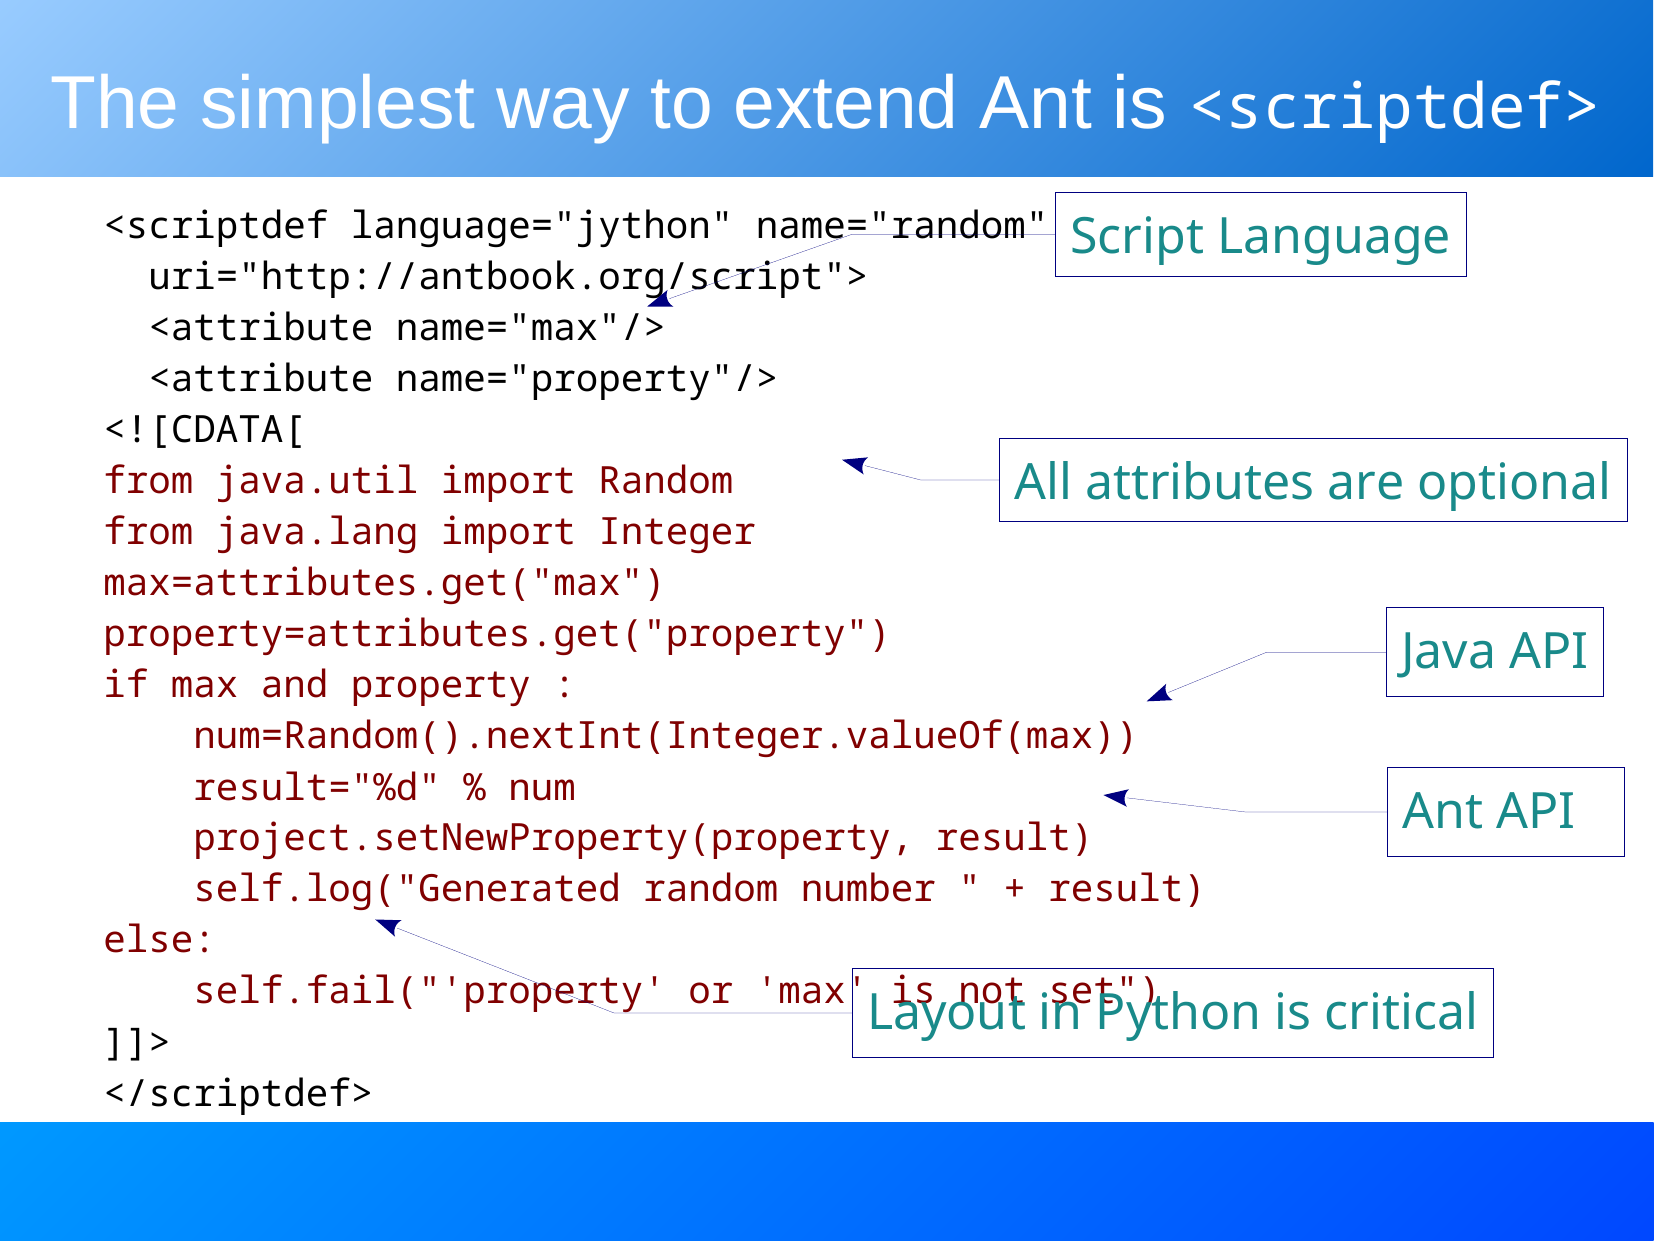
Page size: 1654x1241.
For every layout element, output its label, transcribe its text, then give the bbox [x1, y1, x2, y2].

text_box Script Language [1055, 192, 1467, 277]
title The simplest way to extend Ant is <scriptdef> [49, 59, 1603, 148]
text_box Java API [1386, 607, 1604, 697]
text_box All attributes are optional [999, 438, 1628, 522]
text_box Ant API [1387, 767, 1625, 857]
text_box Layout in Python is critical [852, 968, 1494, 1058]
text_box <scriptdef language="jython" name="random" uri="http://antbook.org/script"> <attribute name="max"/> <attribute name="property"/> <![CDATA[ from java.util import Random from java.lang import Integer max=attributes.get("max") property=attributes.get("property") if max and property : num=Random().nextInt(Integer.valueOf(max)) result="%d" % num project.setNewProperty(property, result) self.log("Generated random number " + result) else: self.fail("'property' or 'max' is not set") ]]> </scriptdef> [88, 295, 1223, 1021]
